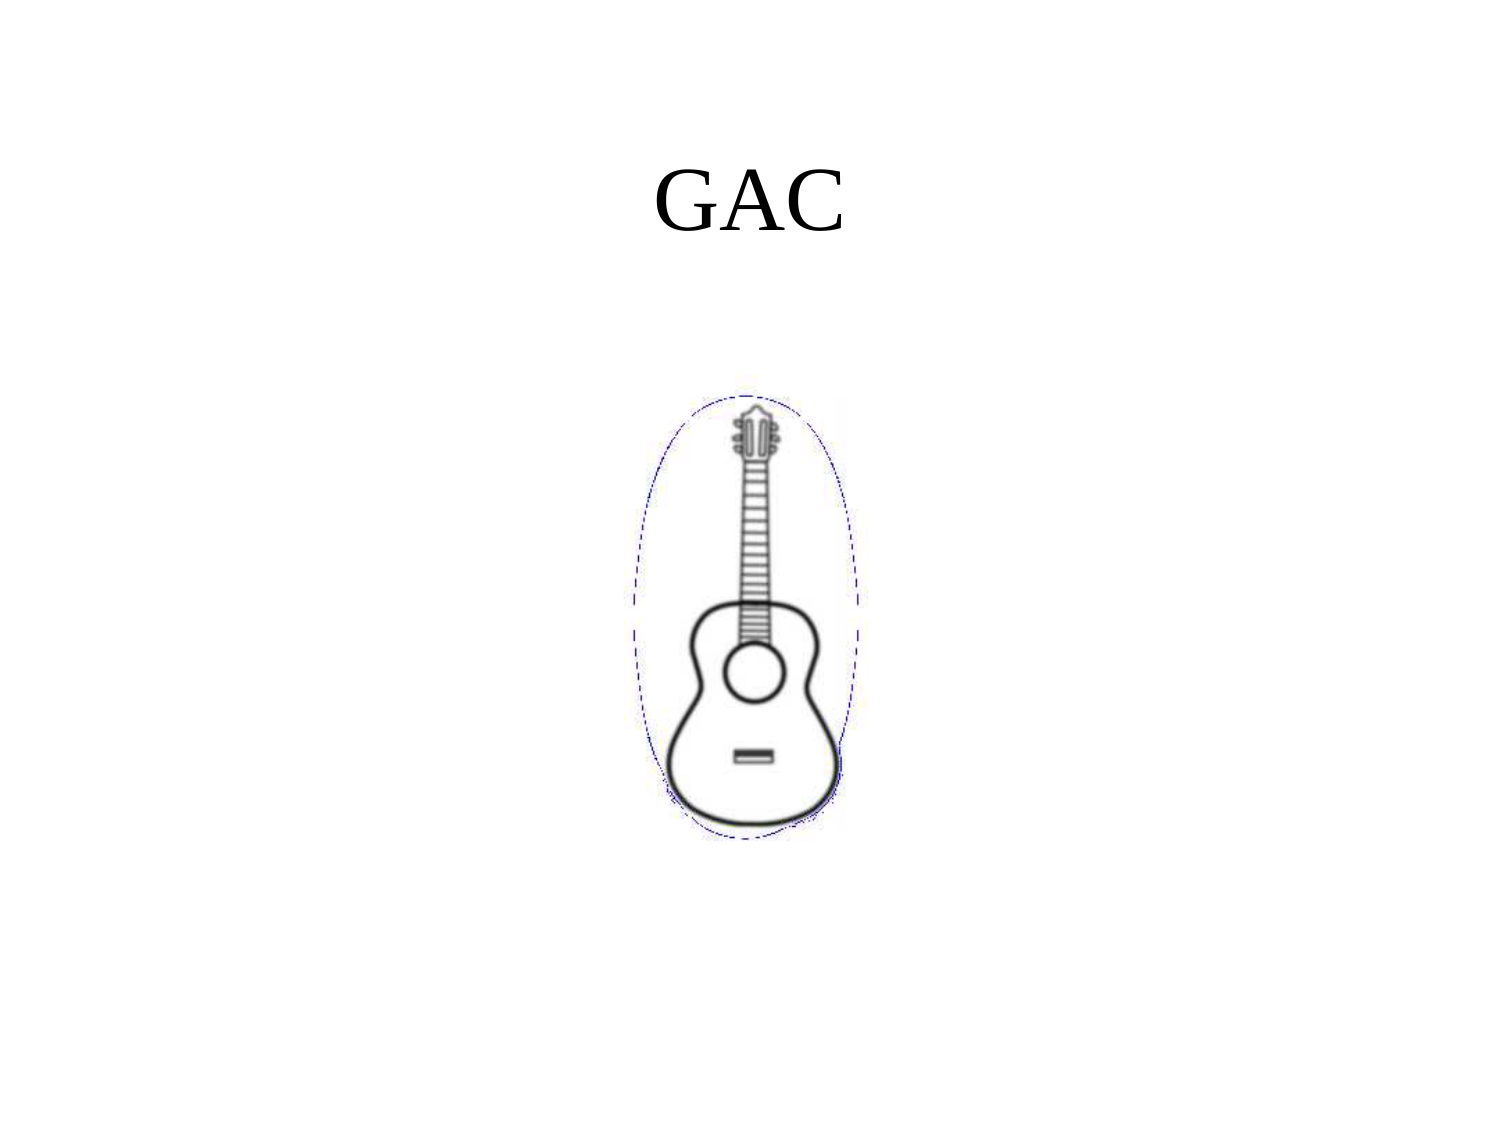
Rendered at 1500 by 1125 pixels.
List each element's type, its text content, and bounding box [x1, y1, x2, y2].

text_box GAC [112, 99, 1388, 288]
text_box [401, 285, 1097, 981]
